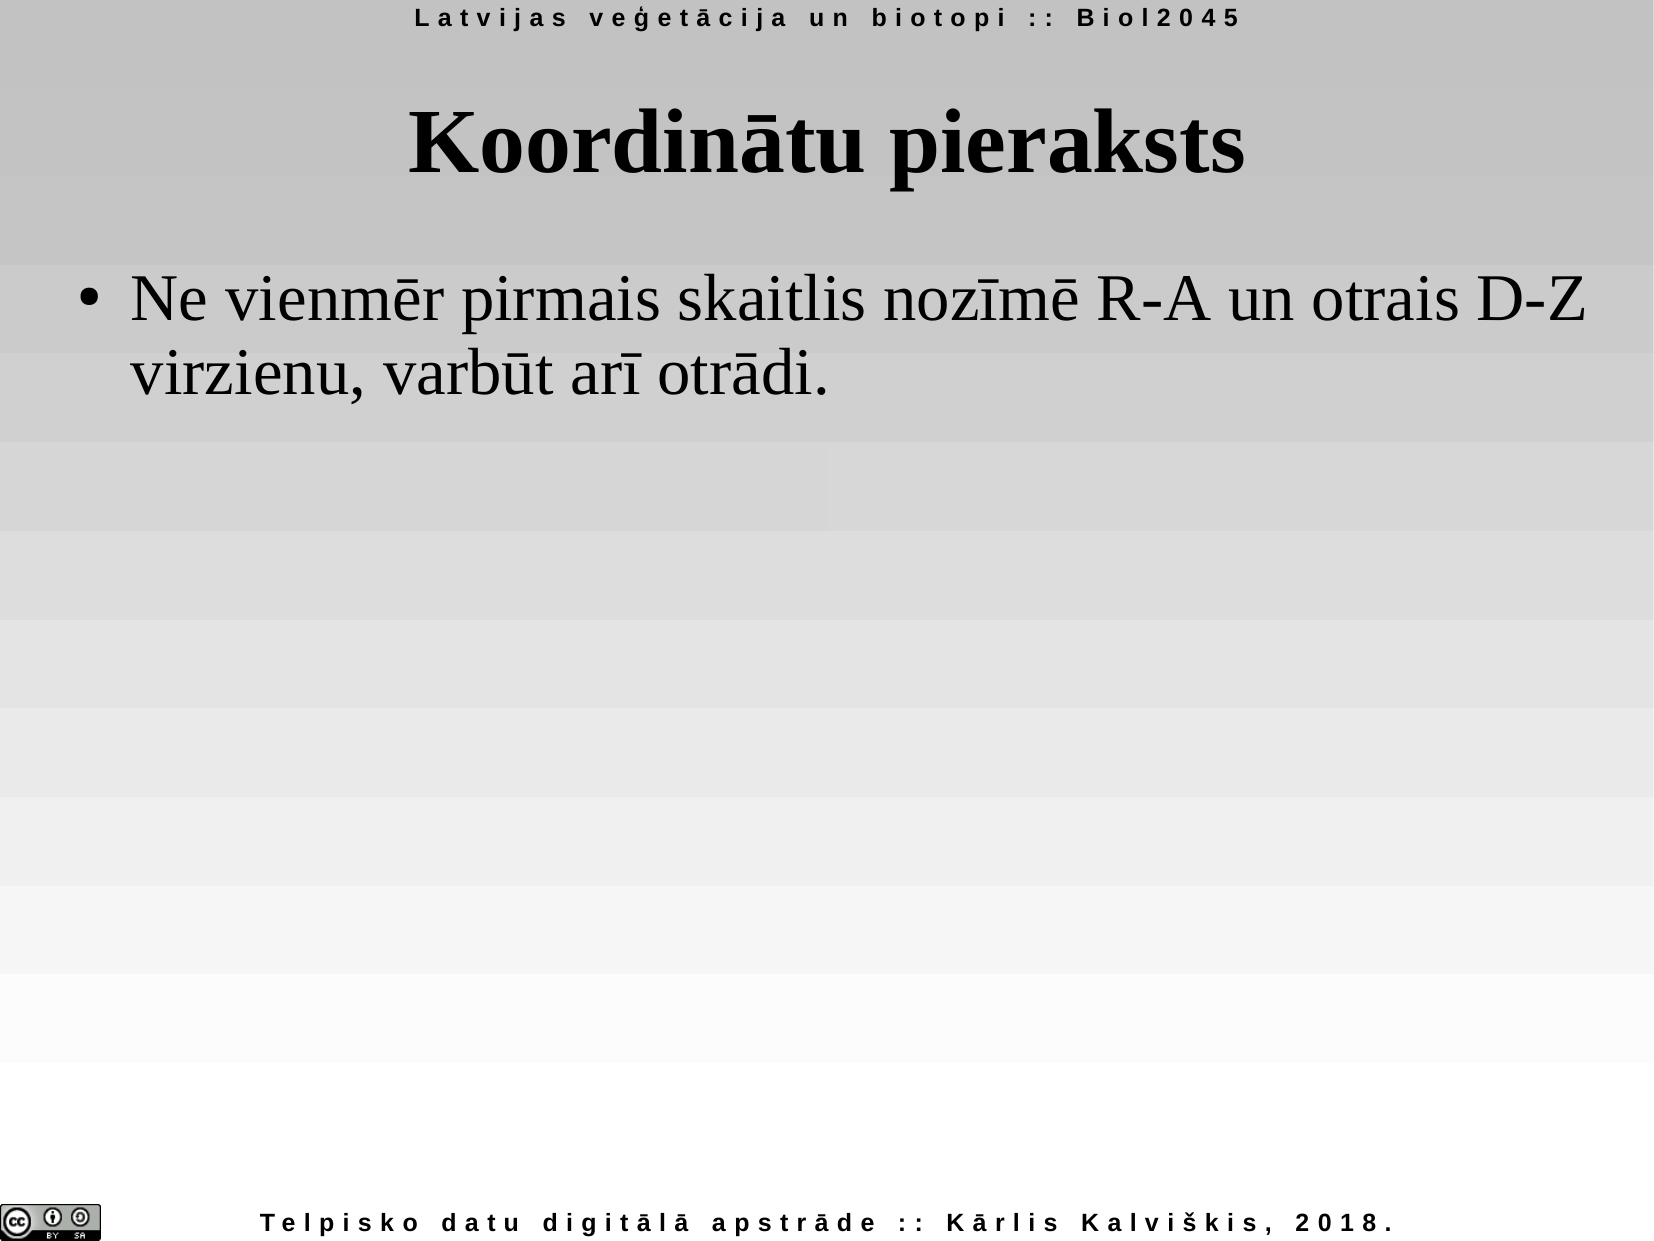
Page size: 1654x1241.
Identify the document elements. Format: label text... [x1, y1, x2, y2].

title Koordinātu pieraksts [59, 37, 1596, 246]
list Ne vienmēr pirmais skaitlis nozīmē R-A un otrais D-Z virzienu, varbūt arī otrādi. [59, 261, 1596, 981]
picture [0, 0, 1654, 1241]
